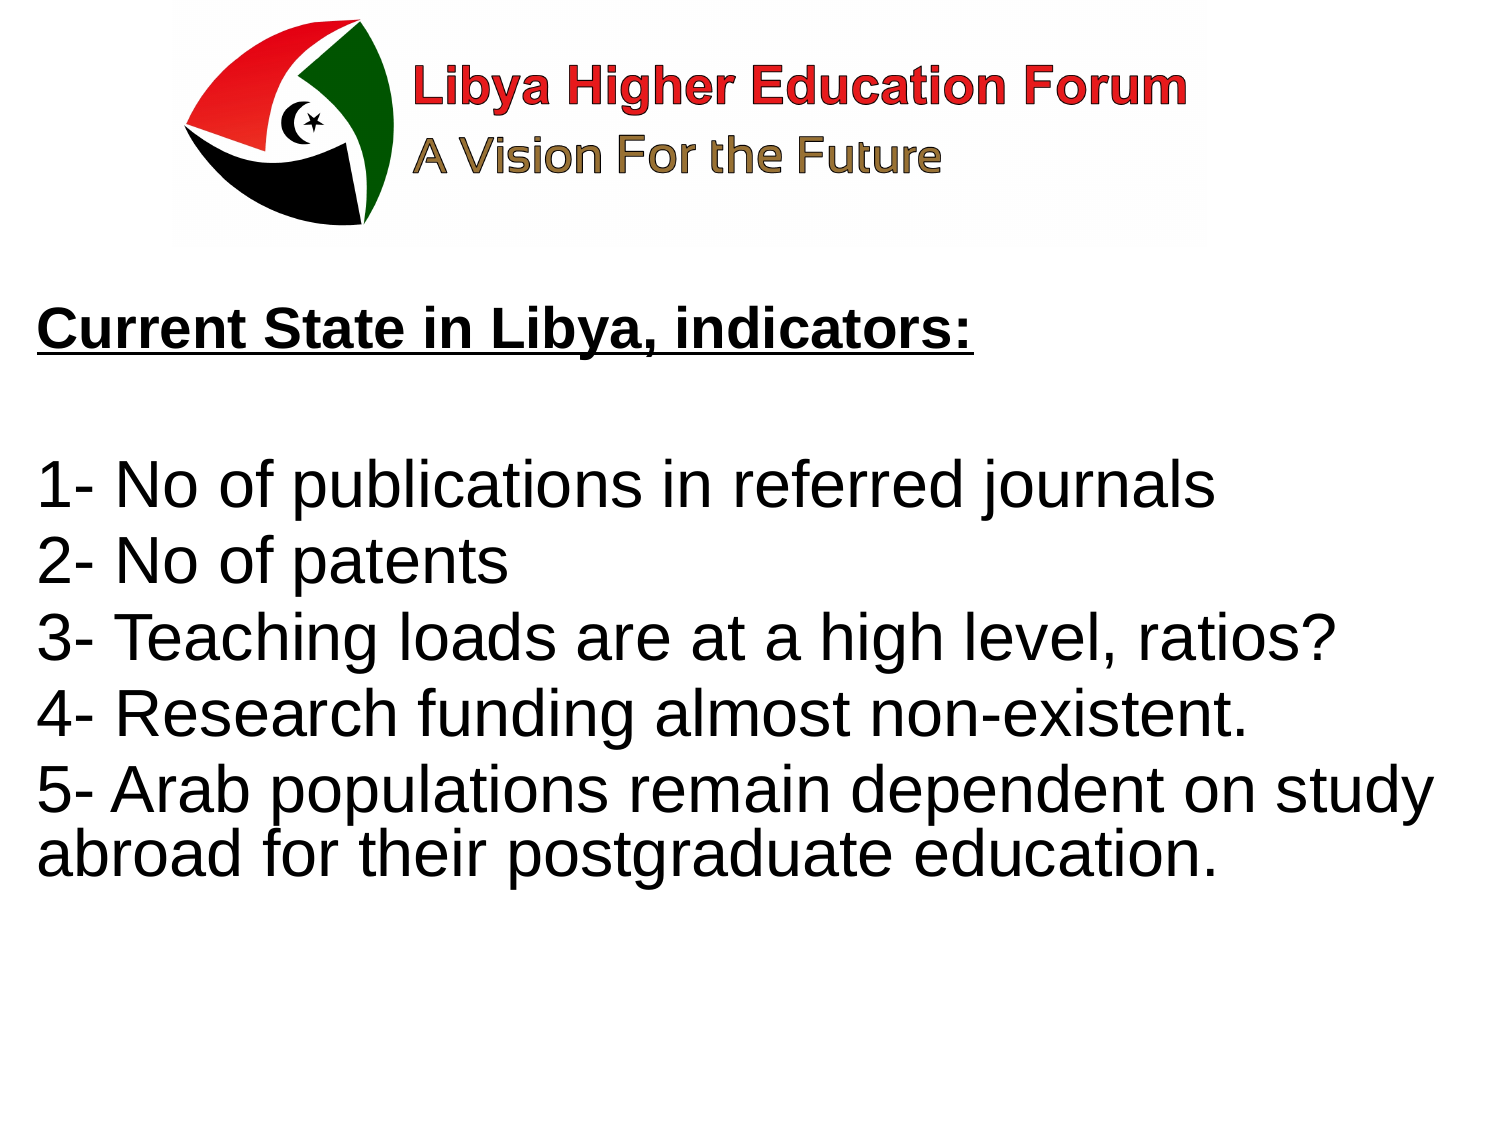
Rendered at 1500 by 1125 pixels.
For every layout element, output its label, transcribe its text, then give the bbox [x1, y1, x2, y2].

subtitle Current State in Libya, indicators: 1- No of publications in referred journals 2- No of patents 3- Teaching loads are at a high level, ratios? 4- Research funding almost non-existent. 5- Arab populations remain dependent on study abroad for their postgraduate education. [21, 290, 1497, 941]
picture [172, 0, 1207, 247]
